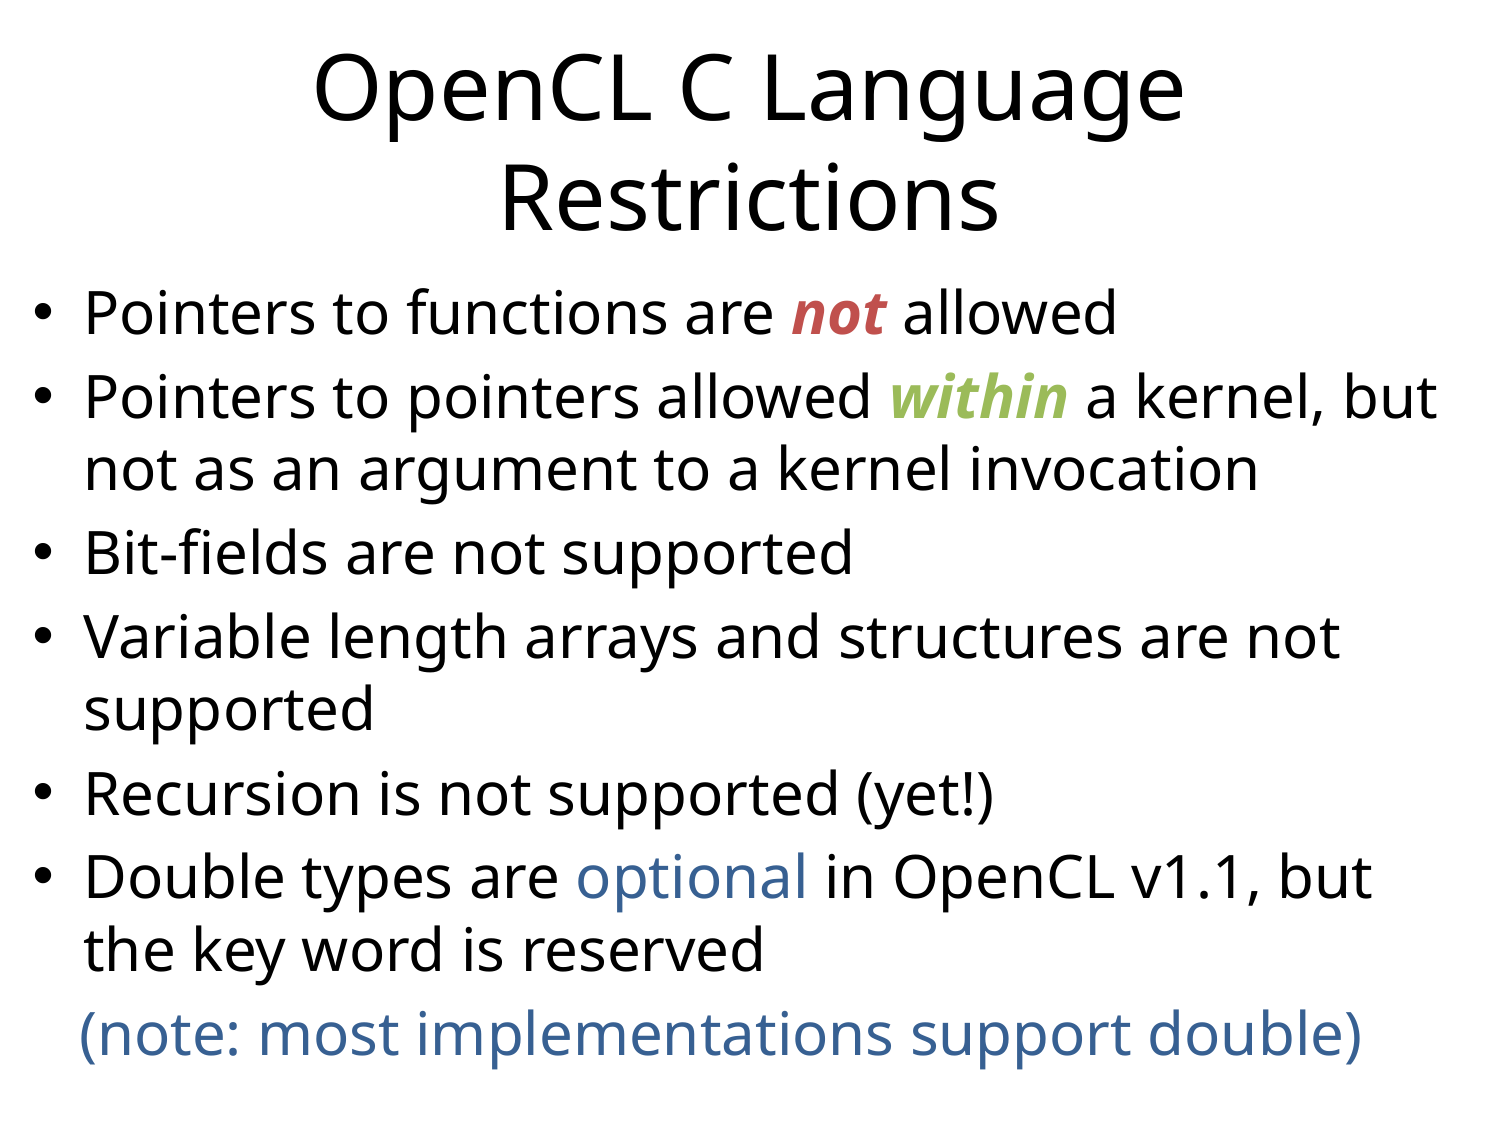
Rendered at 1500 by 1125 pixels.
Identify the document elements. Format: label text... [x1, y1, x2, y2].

title OpenCL C Language Restrictions [75, 45, 1425, 233]
list Pointers to functions are not allowed Pointers to pointers allowed within a kernel, but not as an argument to a kernel invocation Bit-fields are not supported Variable length arrays and structures are not supported Recursion is not supported (yet!) Double types are optional in OpenCL v1.1, but the key word is reserved (note: most implementations support double) [17, 267, 1471, 1087]
